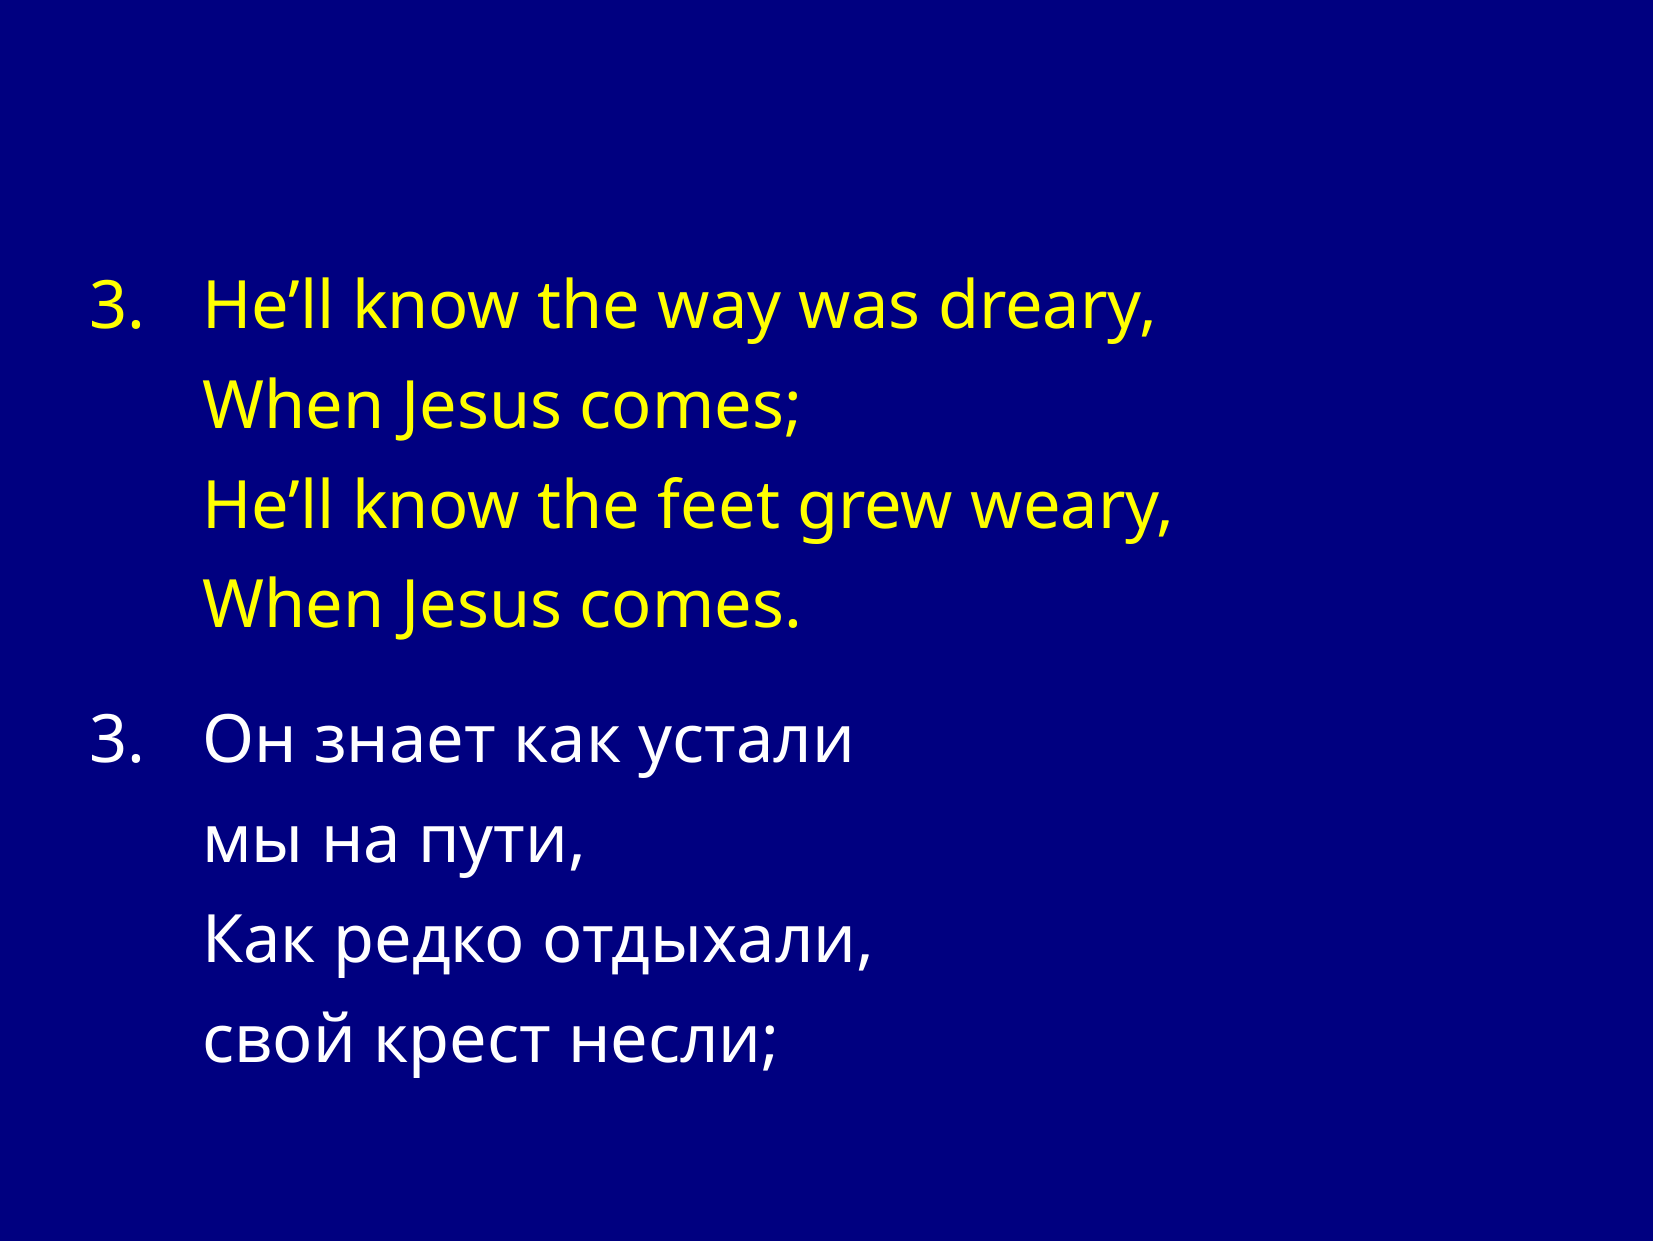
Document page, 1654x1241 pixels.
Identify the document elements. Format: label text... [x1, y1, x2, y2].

text_box 3. He’ll know the way was dreary, When Jesus comes; He’ll know the feet grew weary, When Jesus comes. [75, 150, 1576, 638]
text_box 3. Он знает как устали мы на пути, Как редко отдыхали, свой крест несли; [75, 675, 1576, 1163]
